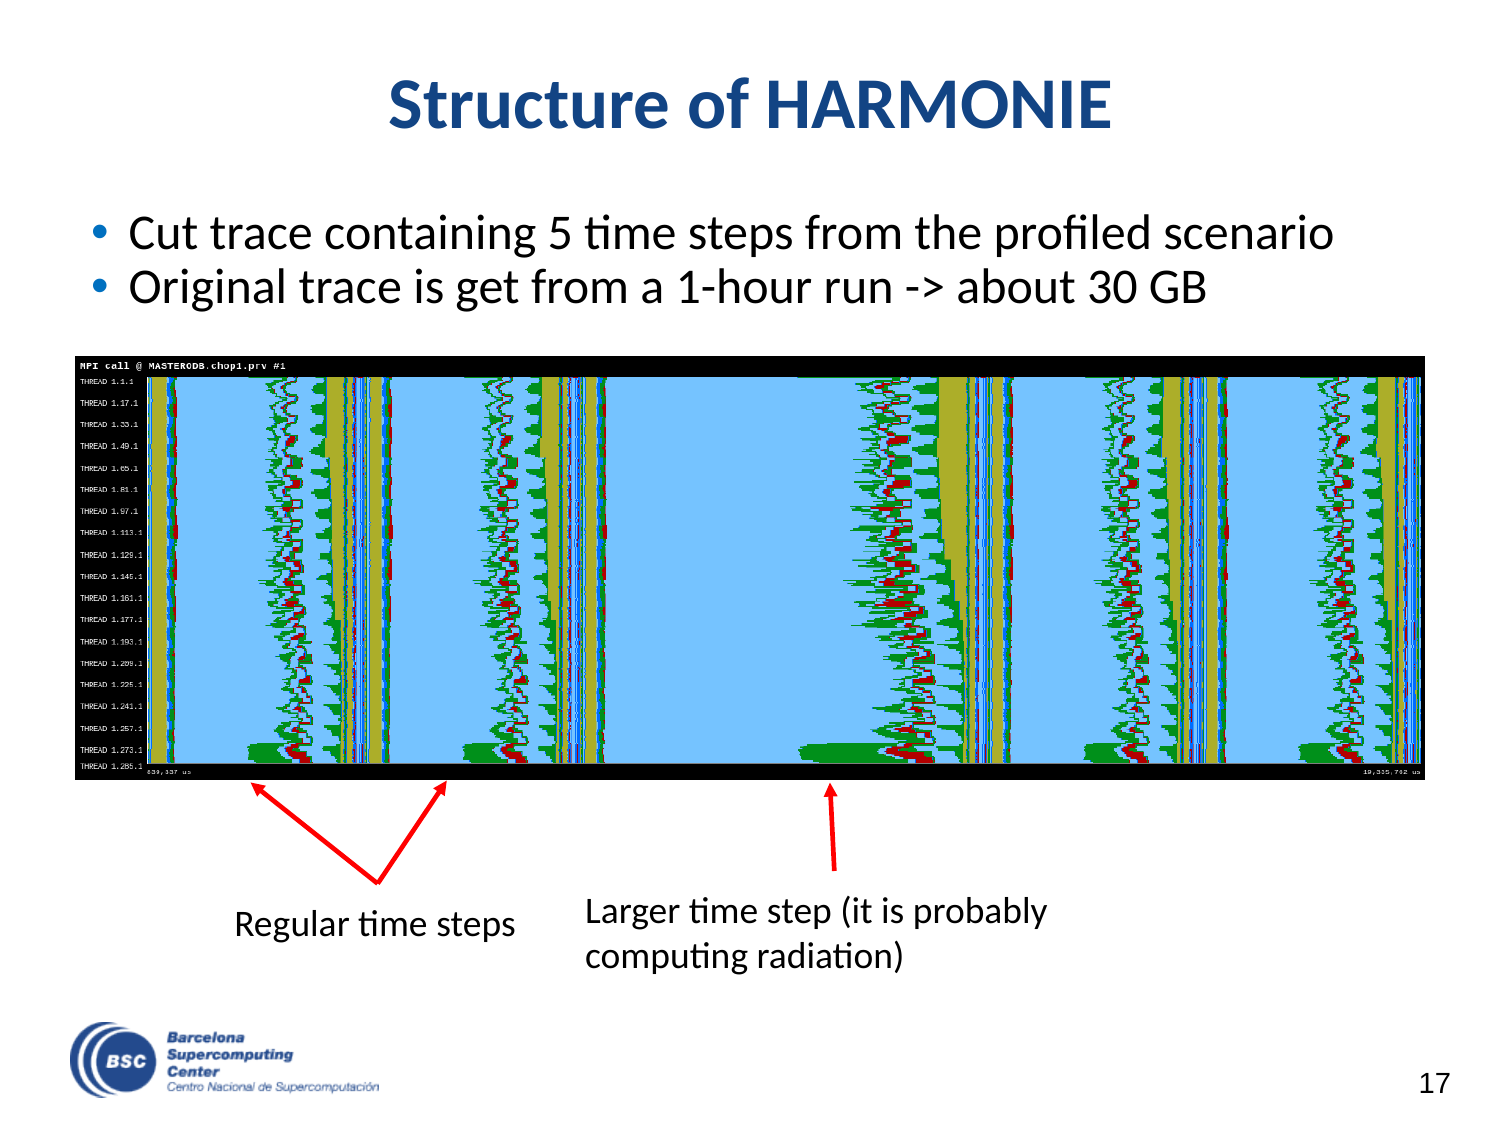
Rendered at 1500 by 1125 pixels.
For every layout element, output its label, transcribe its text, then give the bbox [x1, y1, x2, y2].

list Cut trace containing 5 time steps from the profiled scenario Original trace is get from a 1-hour run -> about 30 GB [76, 199, 1427, 993]
text_box Regular time steps [219, 883, 536, 945]
title Structure of HARMONIE [76, 35, 1427, 174]
picture [70, 1022, 379, 1098]
text_box Larger time step (it is probably computing radiation) [570, 871, 1099, 981]
picture [75, 356, 1425, 780]
slide_number <number> [1403, 1038, 1494, 1125]
